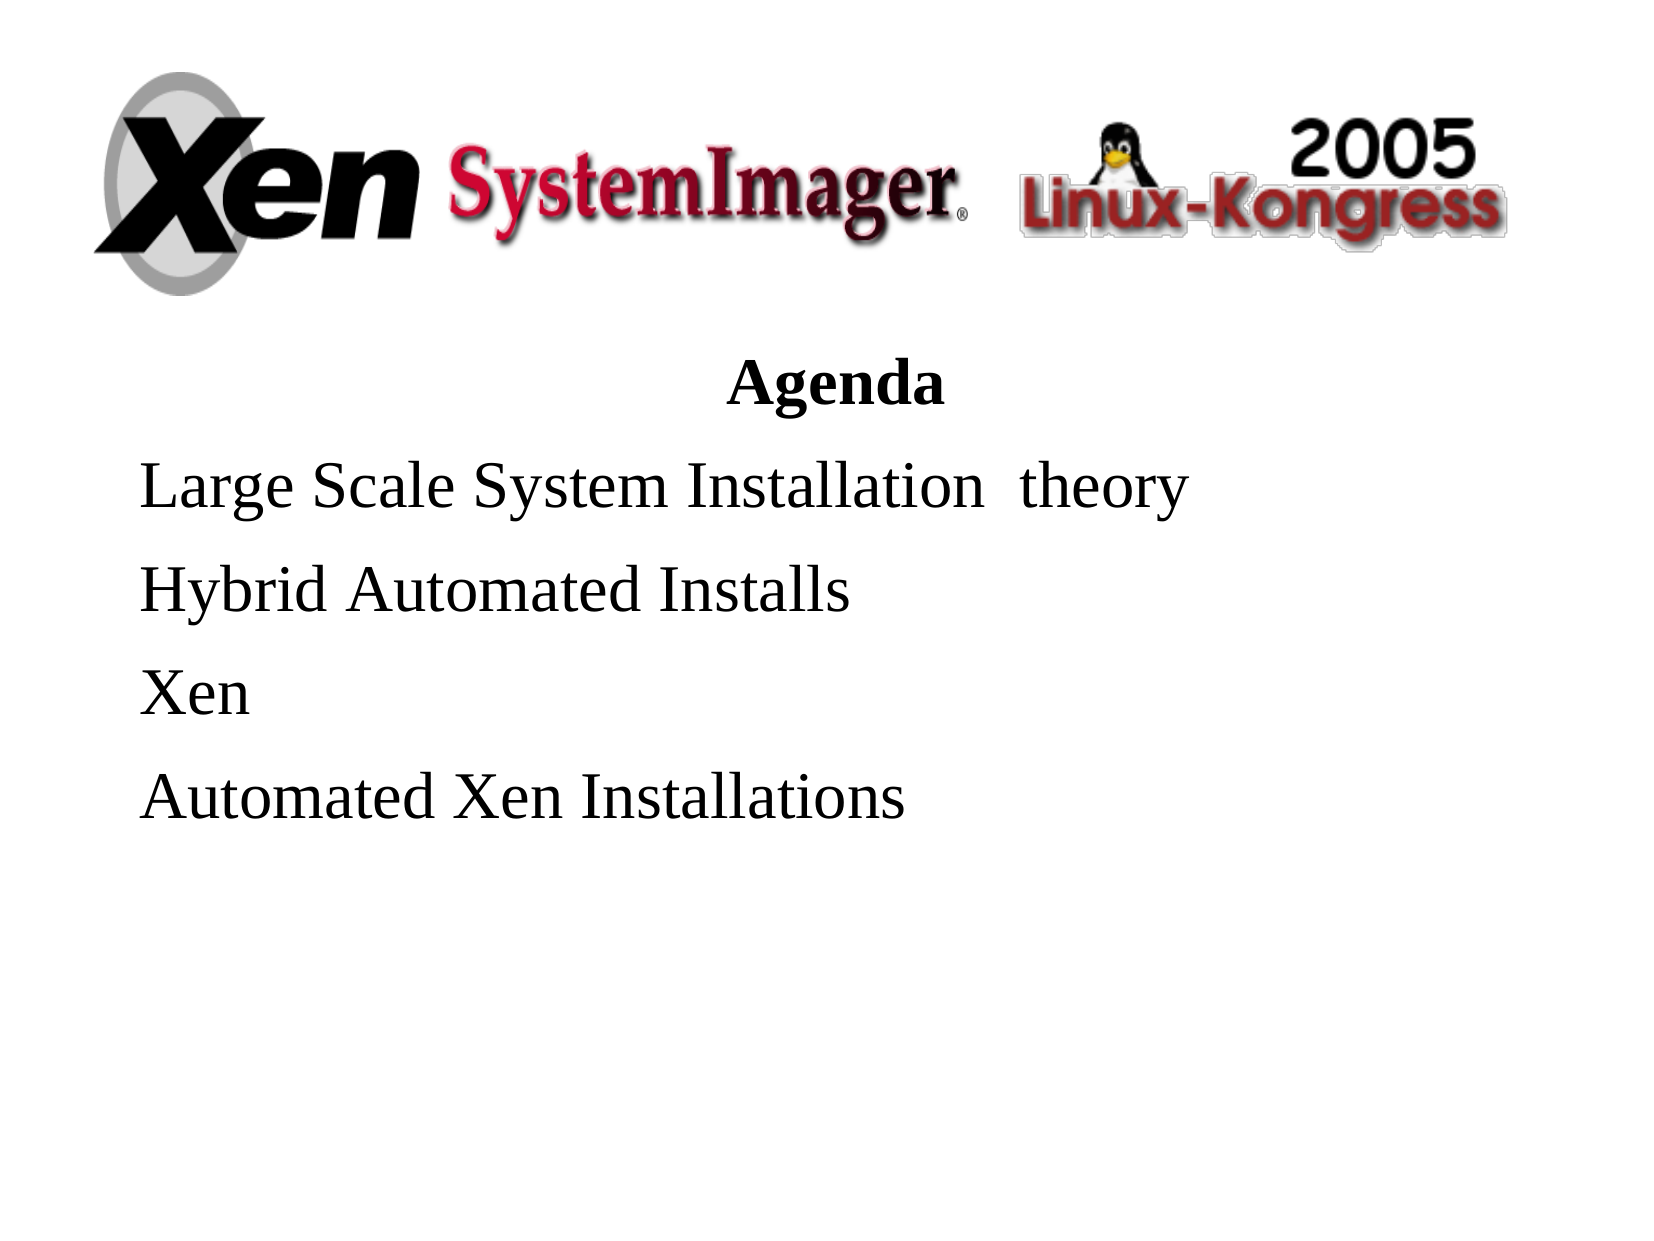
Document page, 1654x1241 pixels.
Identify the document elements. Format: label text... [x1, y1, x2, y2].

picture [1006, 106, 1524, 265]
picture [93, 72, 420, 296]
picture [445, 132, 971, 254]
list Agenda Large Scale System Installation theory Hybrid Automated Installs Xen Automated Xen Installations [121, 344, 1534, 1127]
